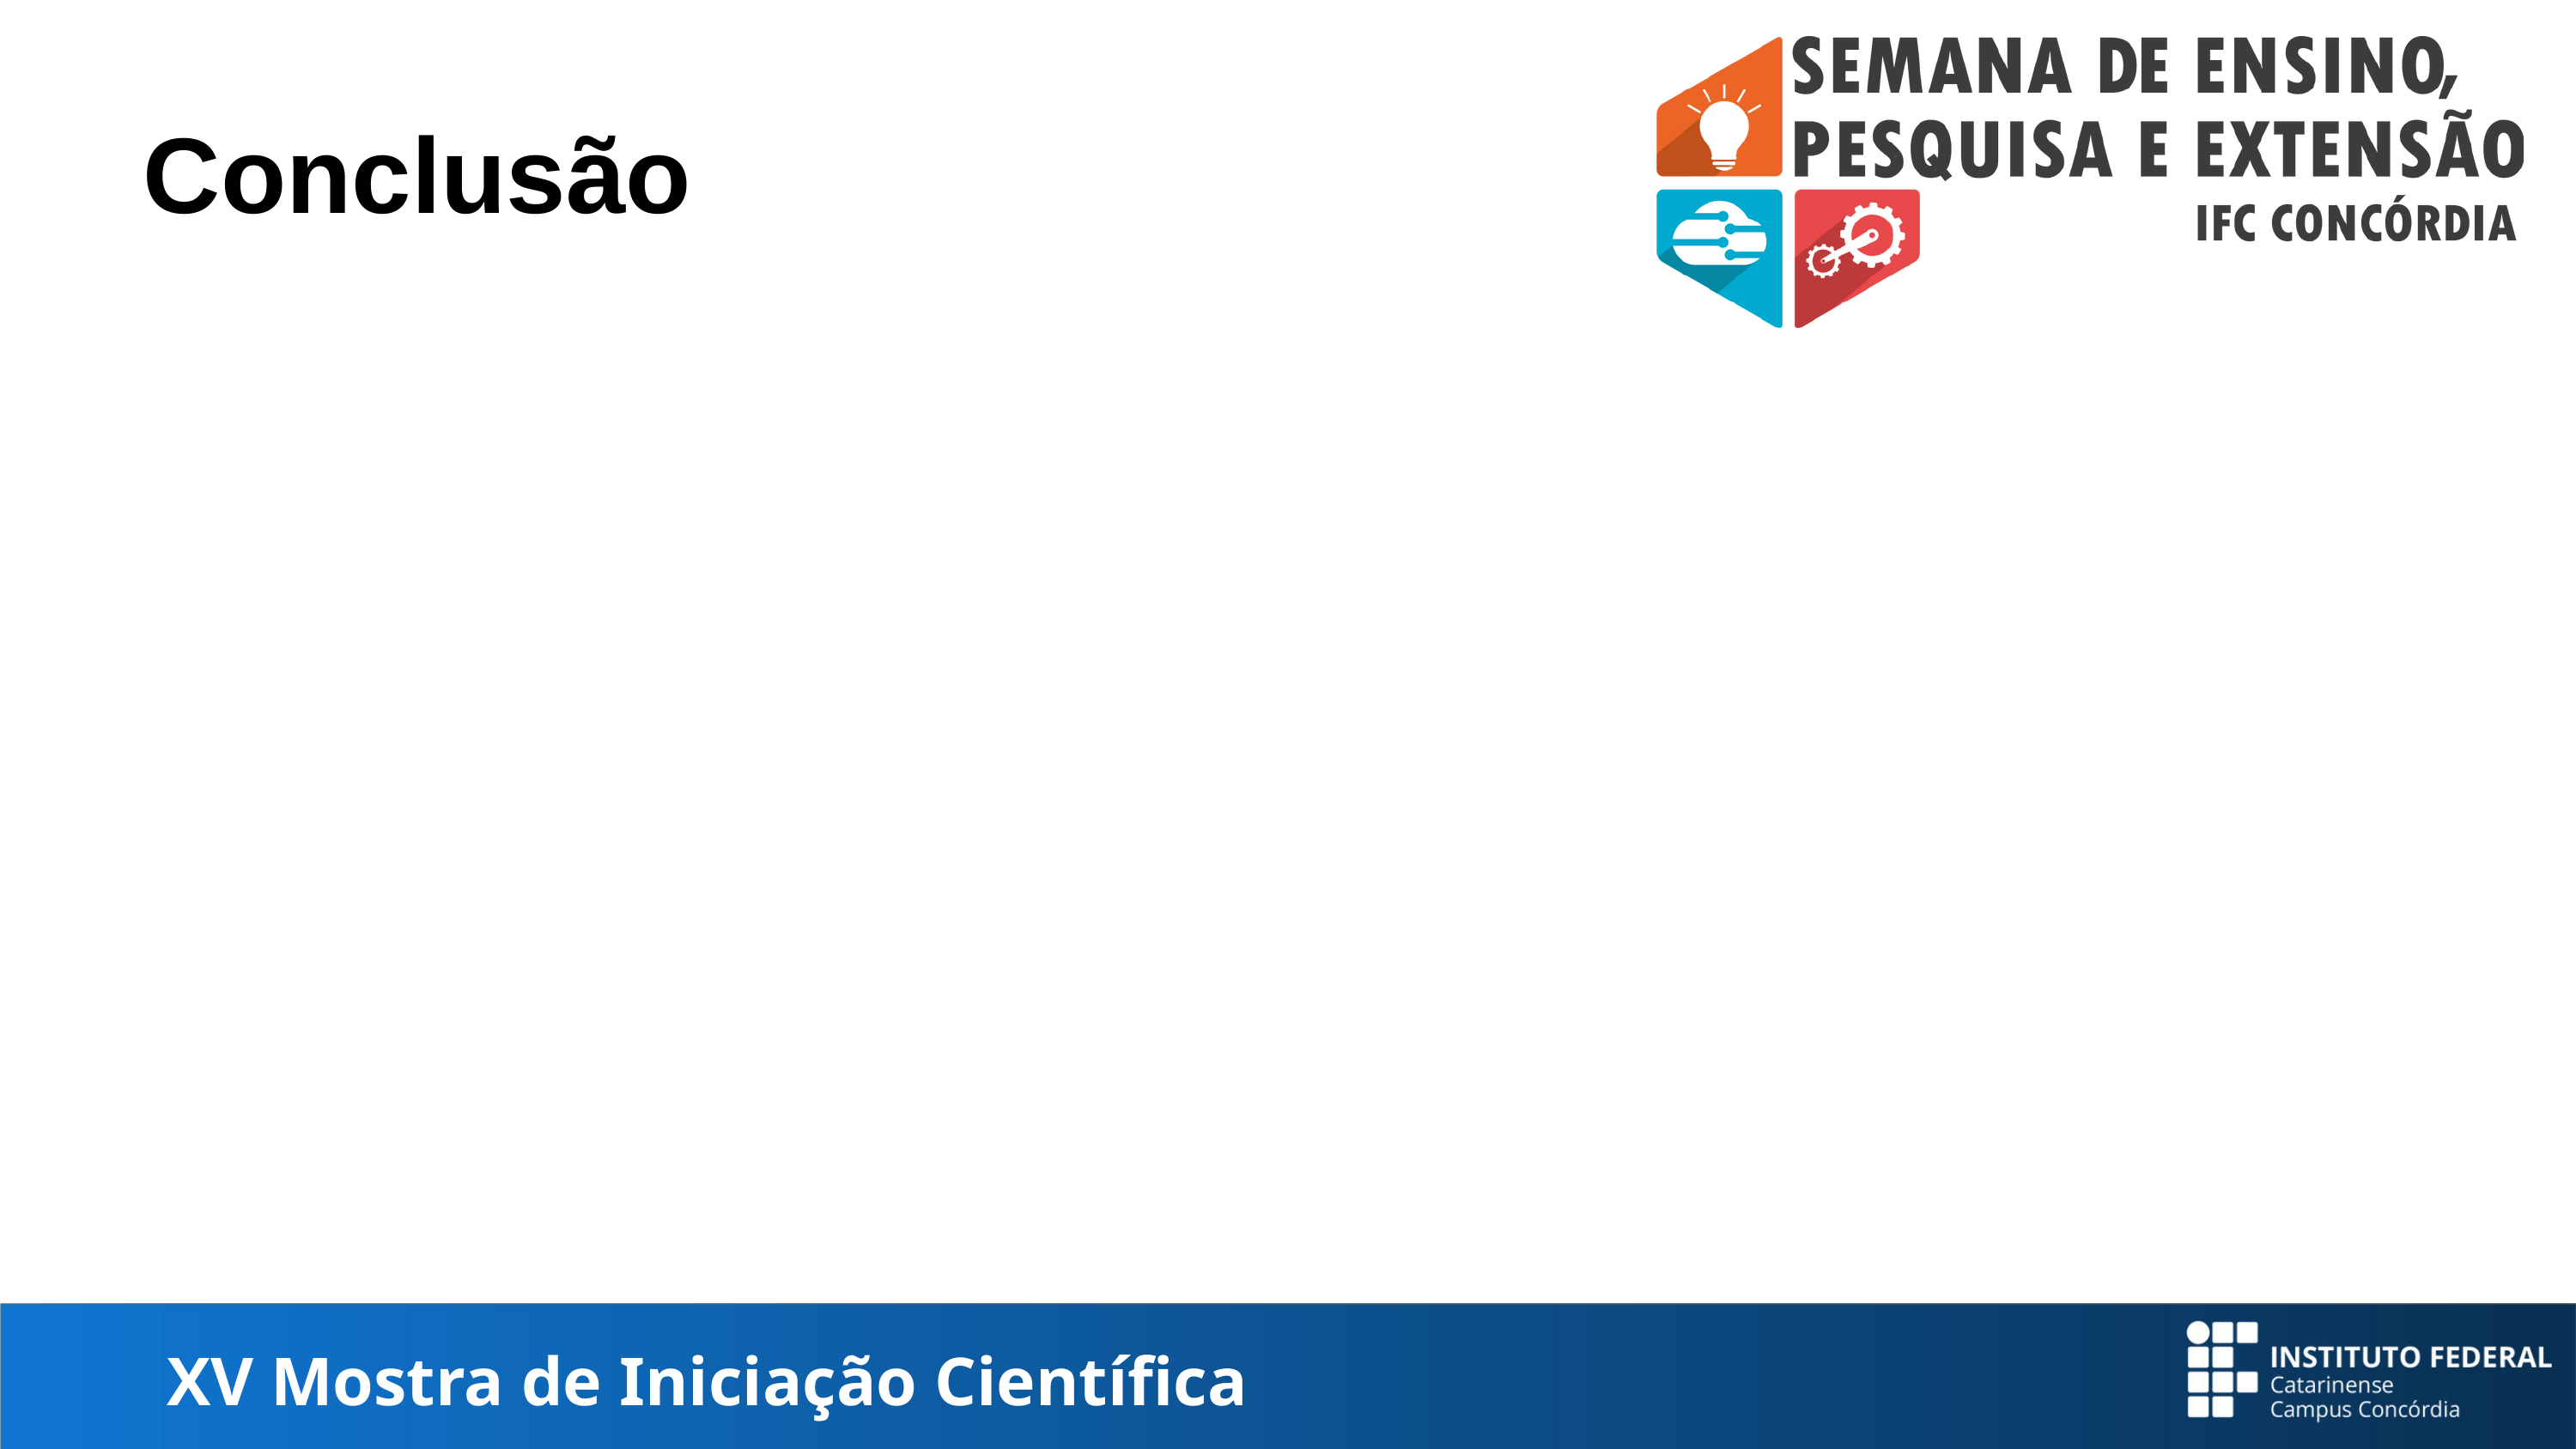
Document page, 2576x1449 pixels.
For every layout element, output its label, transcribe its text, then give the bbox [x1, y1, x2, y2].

text_box [0, 1300, 2576, 1449]
text_box Conclusão [143, 54, 738, 235]
text_box XV Mostra de Iniciação Científica [46, 1326, 1370, 1420]
text_box [1656, 36, 2524, 328]
